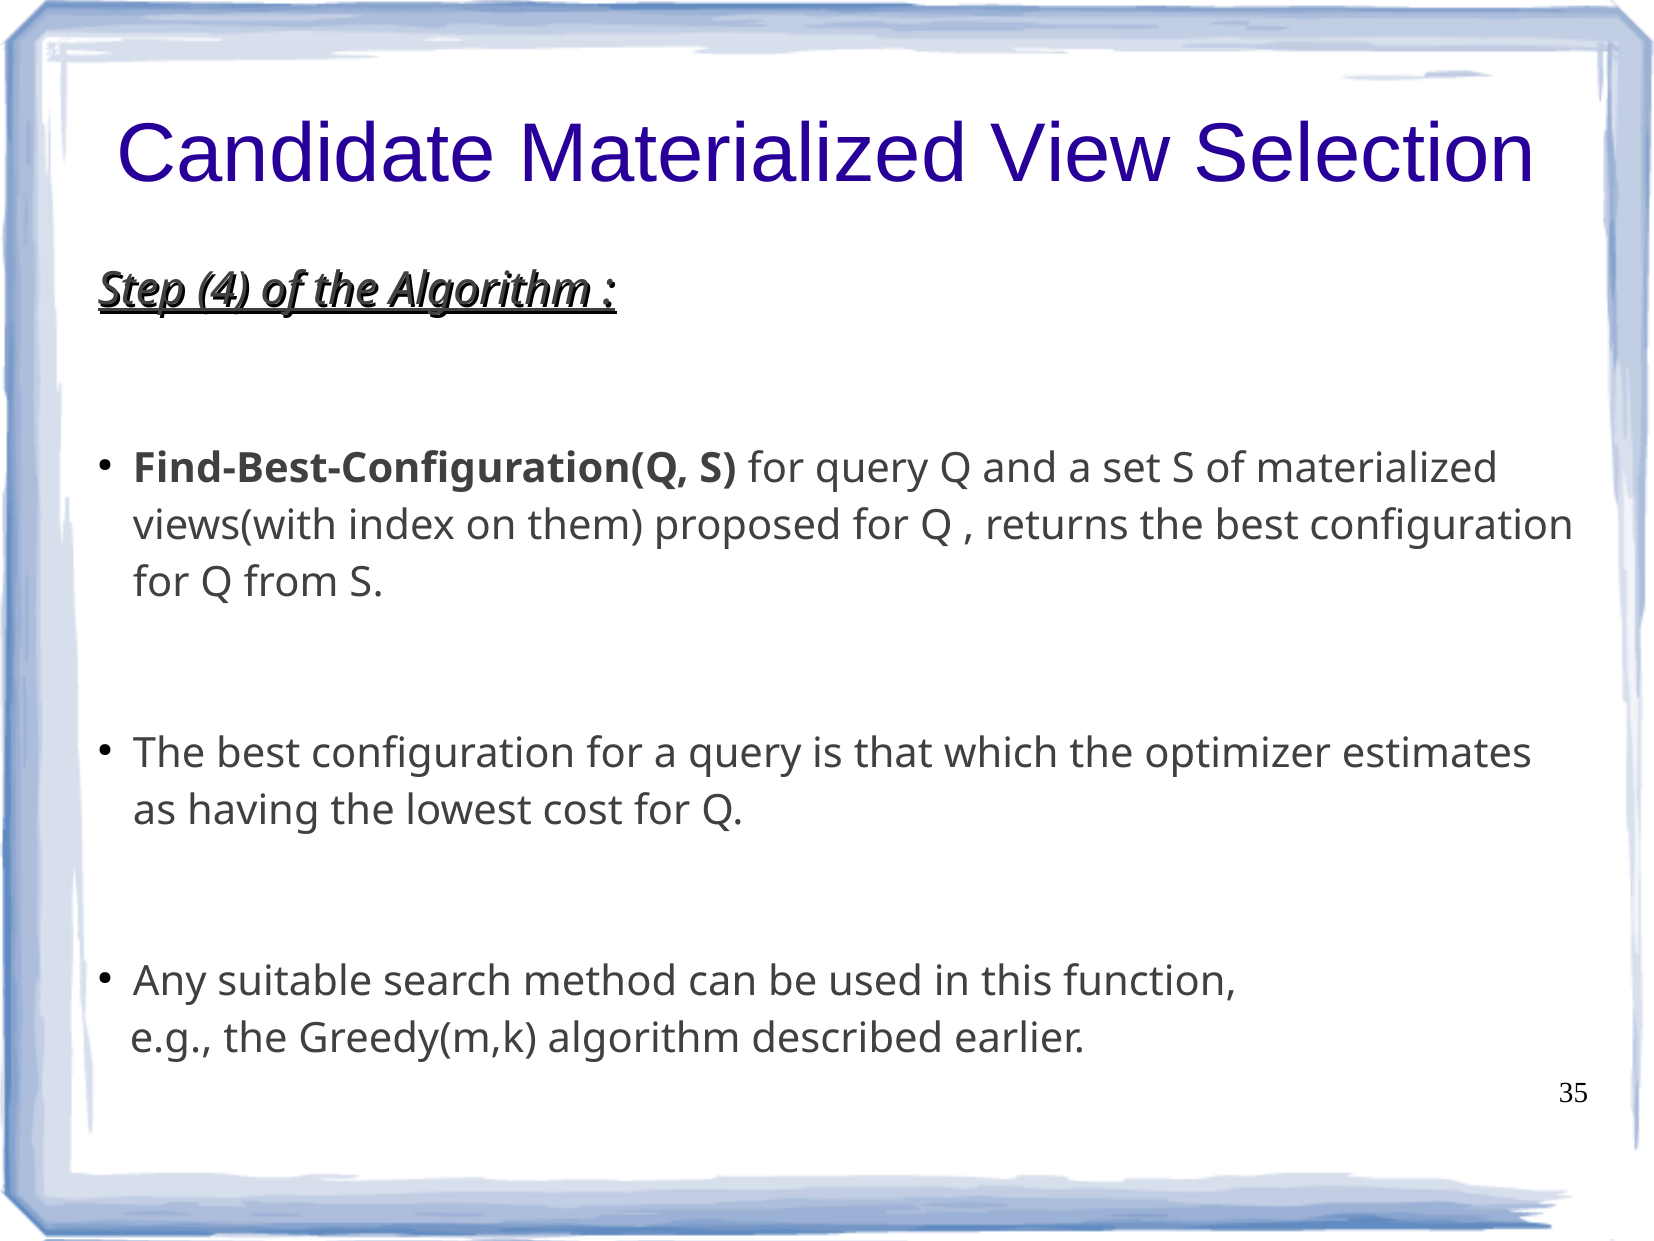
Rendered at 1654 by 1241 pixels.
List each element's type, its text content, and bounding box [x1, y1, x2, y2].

text_box Step (4) of the Algorithm : Find-Best-Configuration(Q, S) for query Q and a set S of materialized views(with index on them) proposed for Q , returns the best configuration for Q from S. The best configuration for a query is that which the optimizer estimates as having the lowest cost for Q. Any suitable search method can be used in this function, e.g., the Greedy(m,k) algorithm described earlier. [82, 248, 1595, 1097]
picture [0, 0, 1654, 1241]
title Candidate Materialized View Selection [82, 49, 1571, 248]
